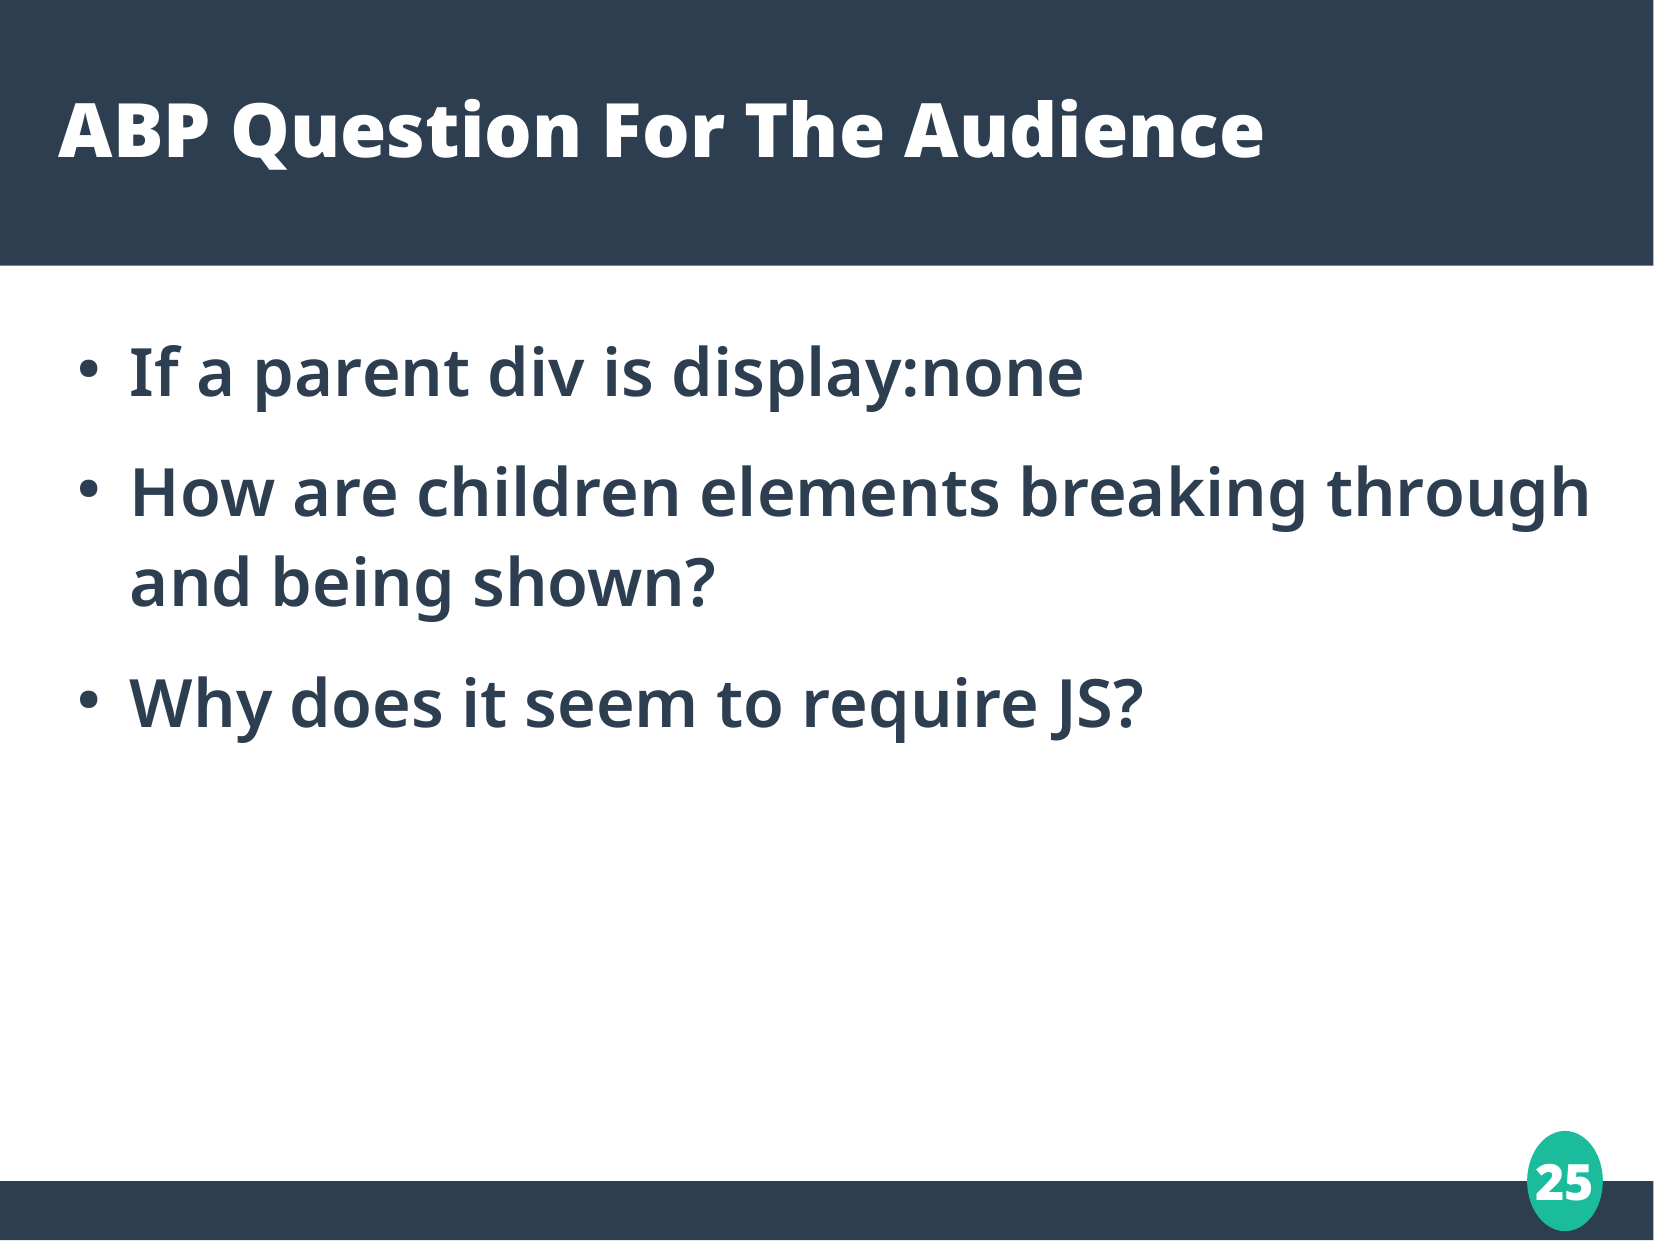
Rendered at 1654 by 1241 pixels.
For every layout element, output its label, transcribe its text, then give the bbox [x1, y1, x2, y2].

list If a parent div is display:none How are children elements breaking through and being shown? Why does it seem to require JS? [59, 324, 1595, 1152]
title ABP Question For The Audience [59, 49, 1595, 207]
